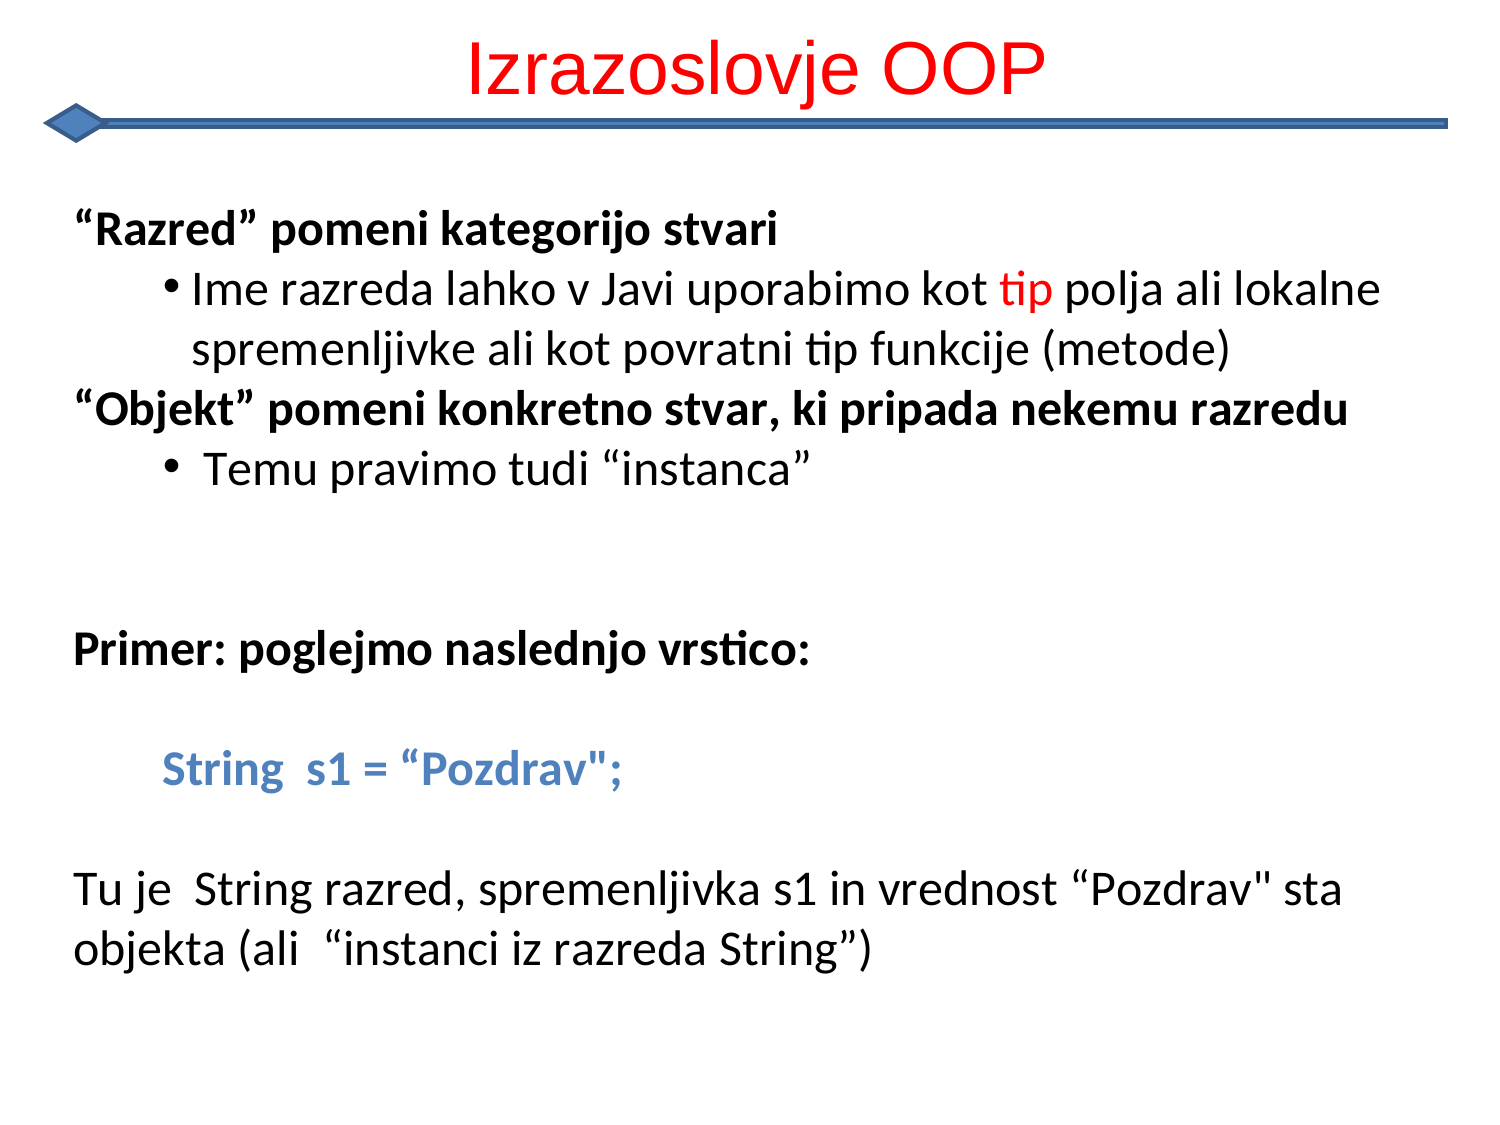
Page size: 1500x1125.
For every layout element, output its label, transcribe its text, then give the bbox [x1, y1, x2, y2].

text_box “Razred” pomeni kategorijo stvari Ime razreda lahko v Javi uporabimo kot tip polja ali lokalne spremenljivke ali kot povratni tip funkcije (metode) “Objekt” pomeni konkretno stvar, ki pripada nekemu razredu Temu pravimo tudi “instanca” Primer: poglejmo naslednjo vrstico: String s1 = “Pozdrav"; Tu je String razred, spremenljivka s1 in vrednost “Pozdrav" sta objekta (ali “instanci iz razreda String”) [58, 187, 1454, 983]
title Izrazoslovje OOP [82, 0, 1433, 129]
